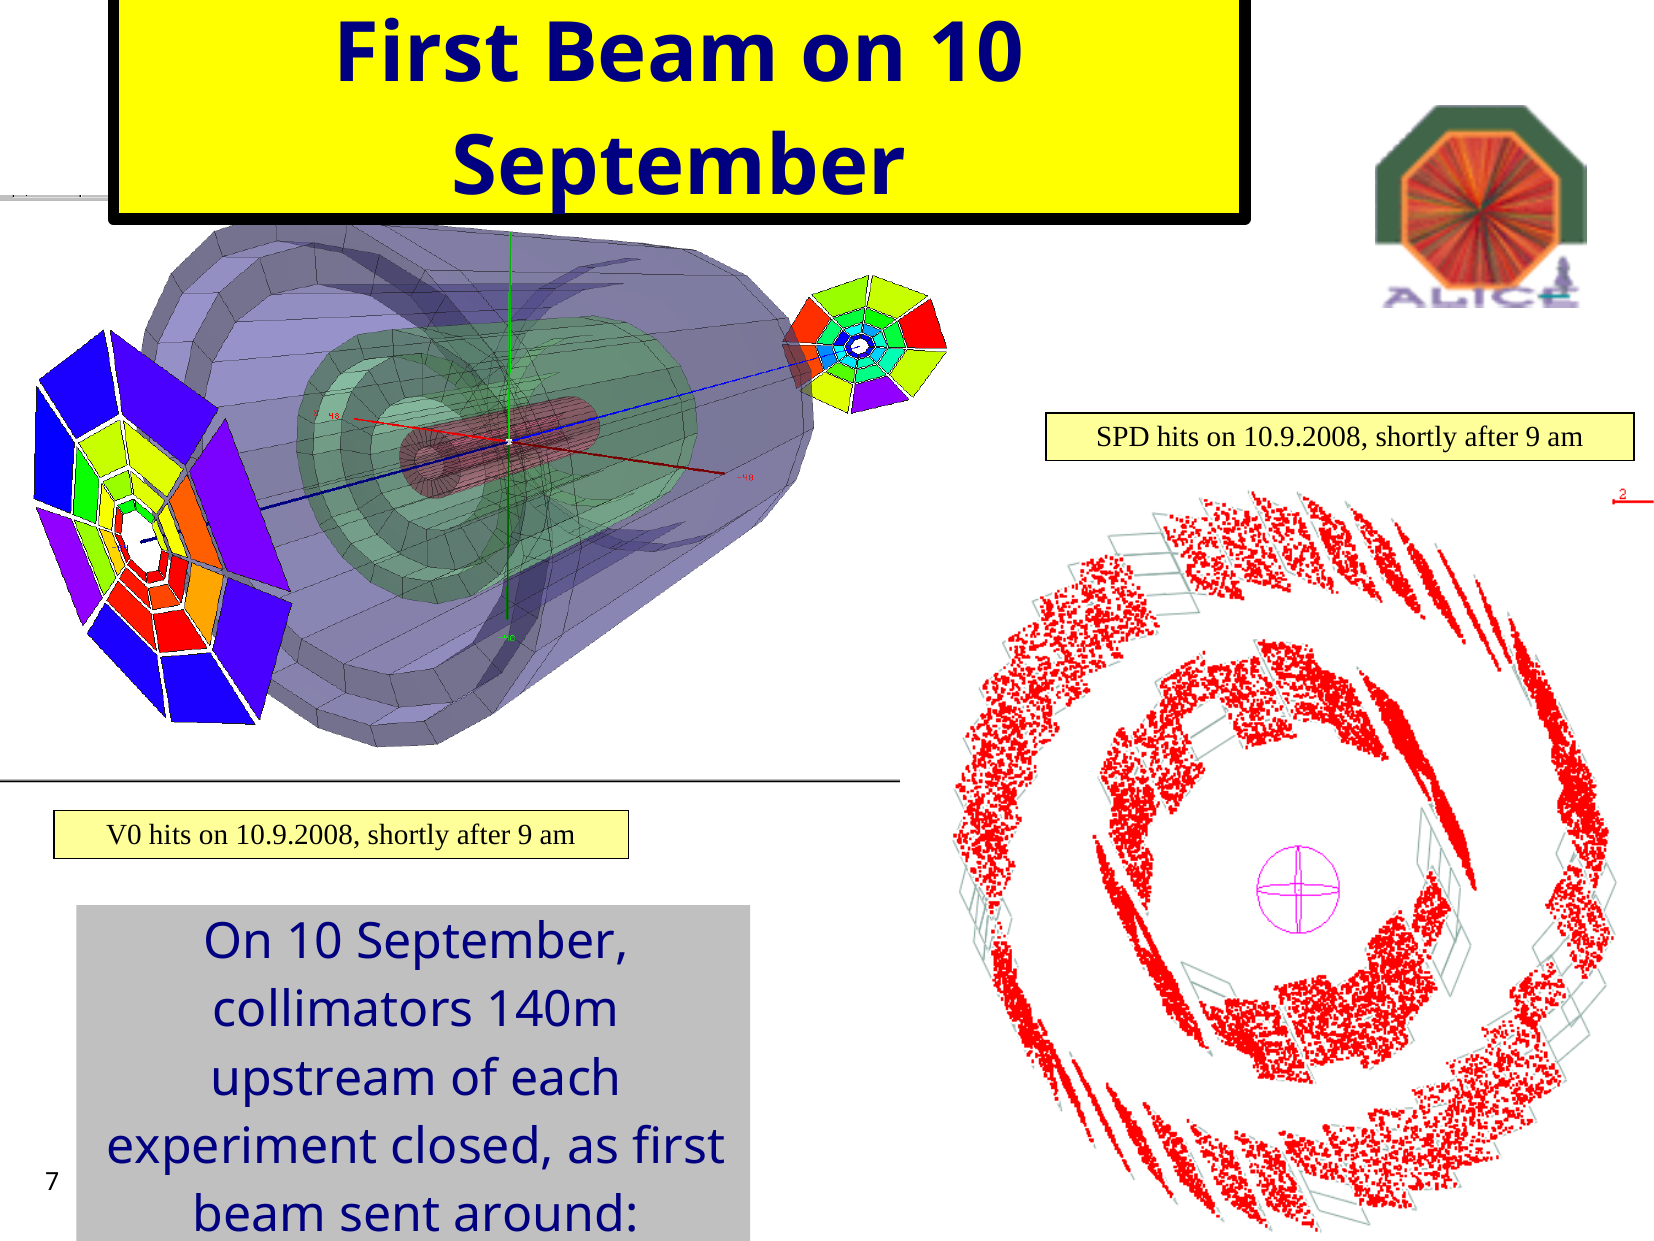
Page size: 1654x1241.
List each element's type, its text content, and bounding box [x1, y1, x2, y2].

picture [0, 195, 1654, 1241]
text_box SPD hits on 10.9.2008, shortly after 9 am [1046, 412, 1634, 461]
text_box On 10 September, collimators 140m upstream of each experiment closed, as first beam sent around: “beam splash” events [76, 905, 751, 1200]
picture [1375, 105, 1587, 308]
title First Beam on 10 September [113, 51, 1245, 160]
text_box V0 hits on 10.9.2008, shortly after 9 am [53, 810, 629, 859]
